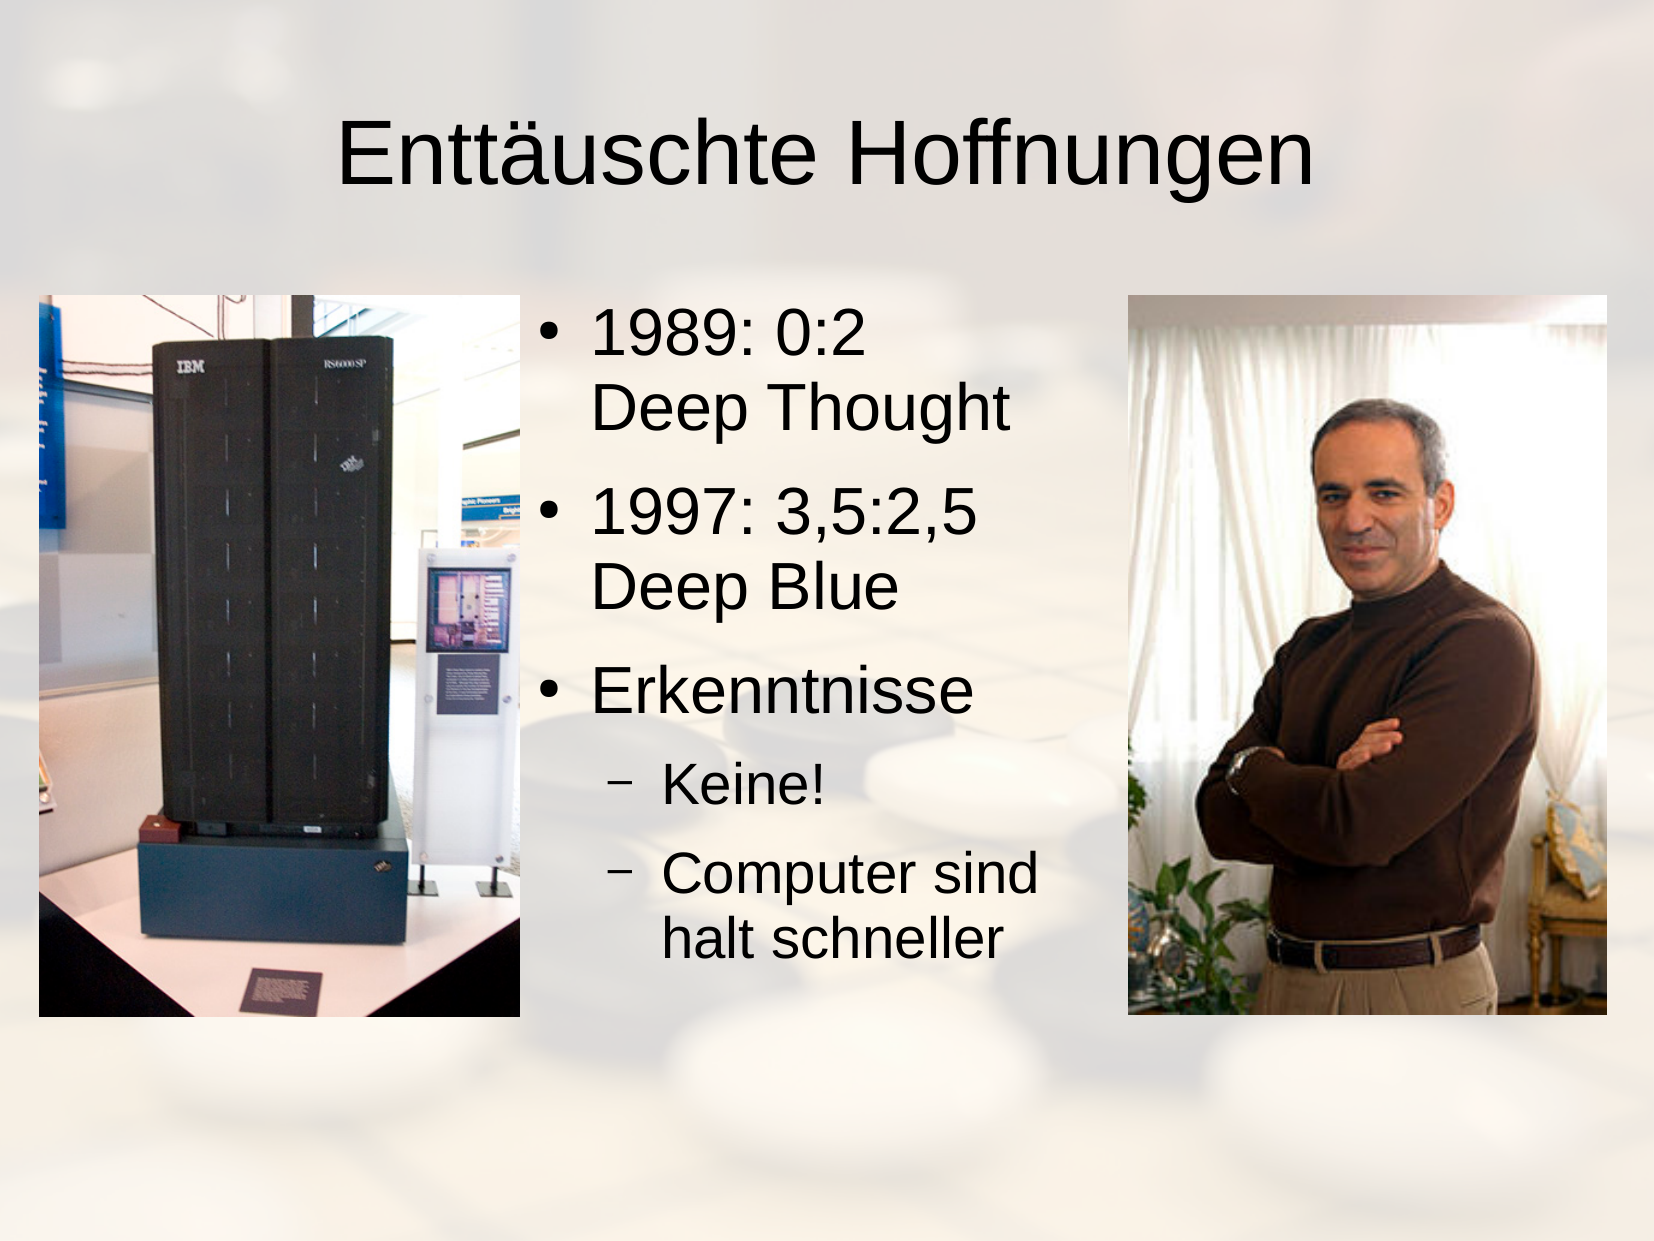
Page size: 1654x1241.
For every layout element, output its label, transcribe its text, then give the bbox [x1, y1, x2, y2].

list 1989: 0:2 Deep Thought 1997: 3,5:2,5 Deep Blue Erkenntnisse Keine! Computer sind halt schneller [519, 295, 1129, 1015]
picture [39, 295, 520, 1017]
picture [1129, 295, 1607, 1015]
title Enttäuschte Hoffnungen [82, 49, 1571, 257]
